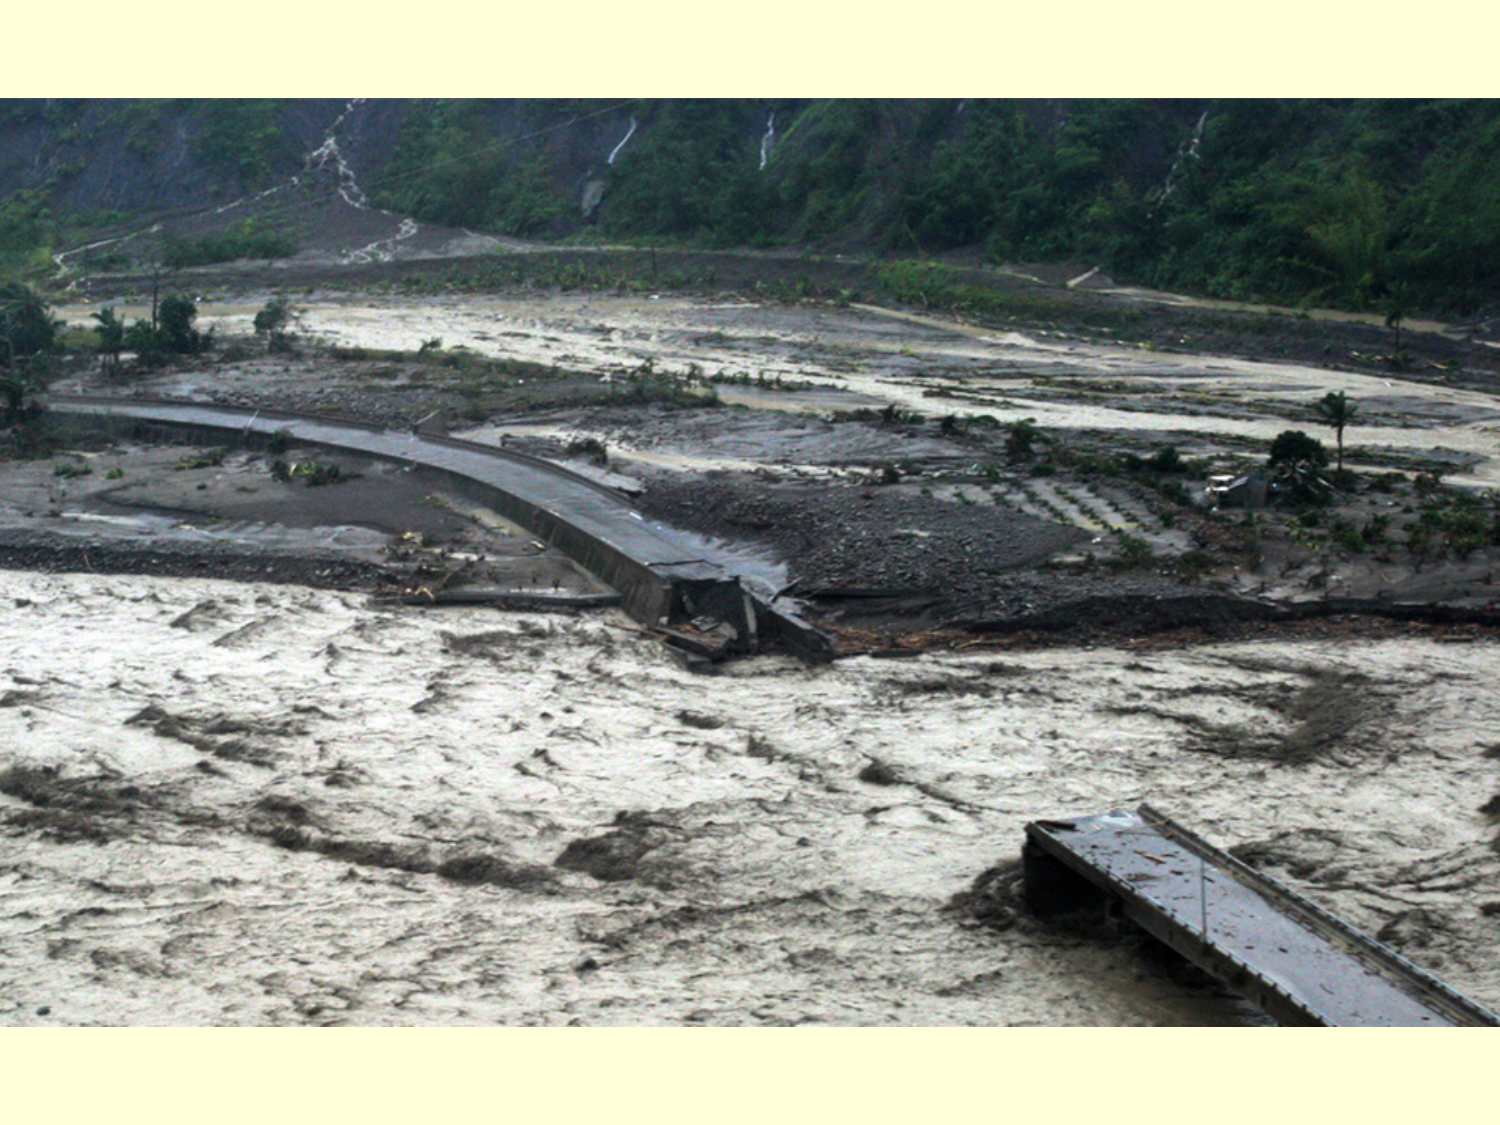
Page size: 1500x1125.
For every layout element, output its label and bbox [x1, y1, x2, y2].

picture [0, 98, 1500, 1027]
